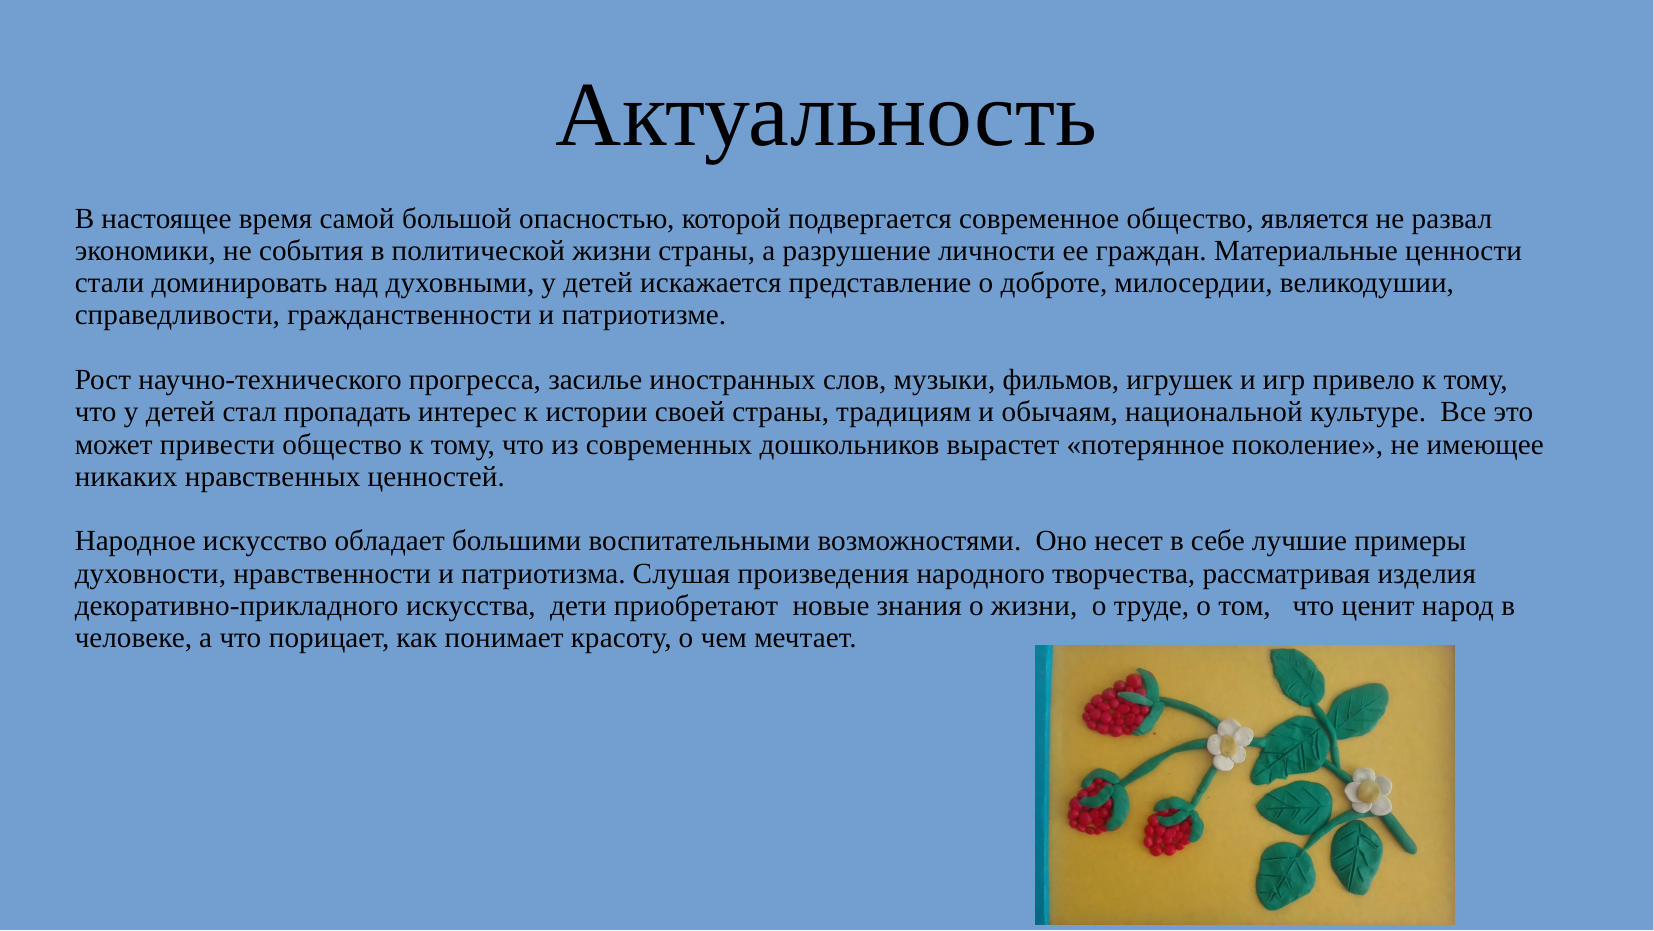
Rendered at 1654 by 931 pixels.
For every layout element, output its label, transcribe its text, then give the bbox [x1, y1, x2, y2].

text_box В настоящее время самой большой опасностью, которой подвергается современное общество, является не развал экономики, не события в политической жизни страны, а разрушение личности ее граждан. Материальные ценности стали доминировать над духовными, у детей искажается представление о доброте, милосердии, великодушии, справедливости, гражданственности и патриотизме. Рост научно-технического прогресса, засилье иностранных слов, музыки, фильмов, игрушек и игр привело к тому, что у детей стал пропадать интерес к истории своей страны, традициям и обычаям, национальной культуре. Все это может привести общество к тому, что из современных дошкольников вырастет «потерянное поколение», не имеющее никаких нравственных ценностей. Народное искусство обладает большими воспитательными возможностями. Оно несет в себе лучшие примеры духовности, нравственности и патриотизма. Слушая произведения народного творчества, рассматривая изделия декоративно-прикладного искусства, дети приобретают новые знания о жизни, о труде, о том, что ценит народ в человеке, а что порицает, как понимает красоту, о чем мечтает. [60, 195, 1561, 931]
title Актуальность [82, 37, 1571, 193]
picture [1035, 645, 1456, 925]
